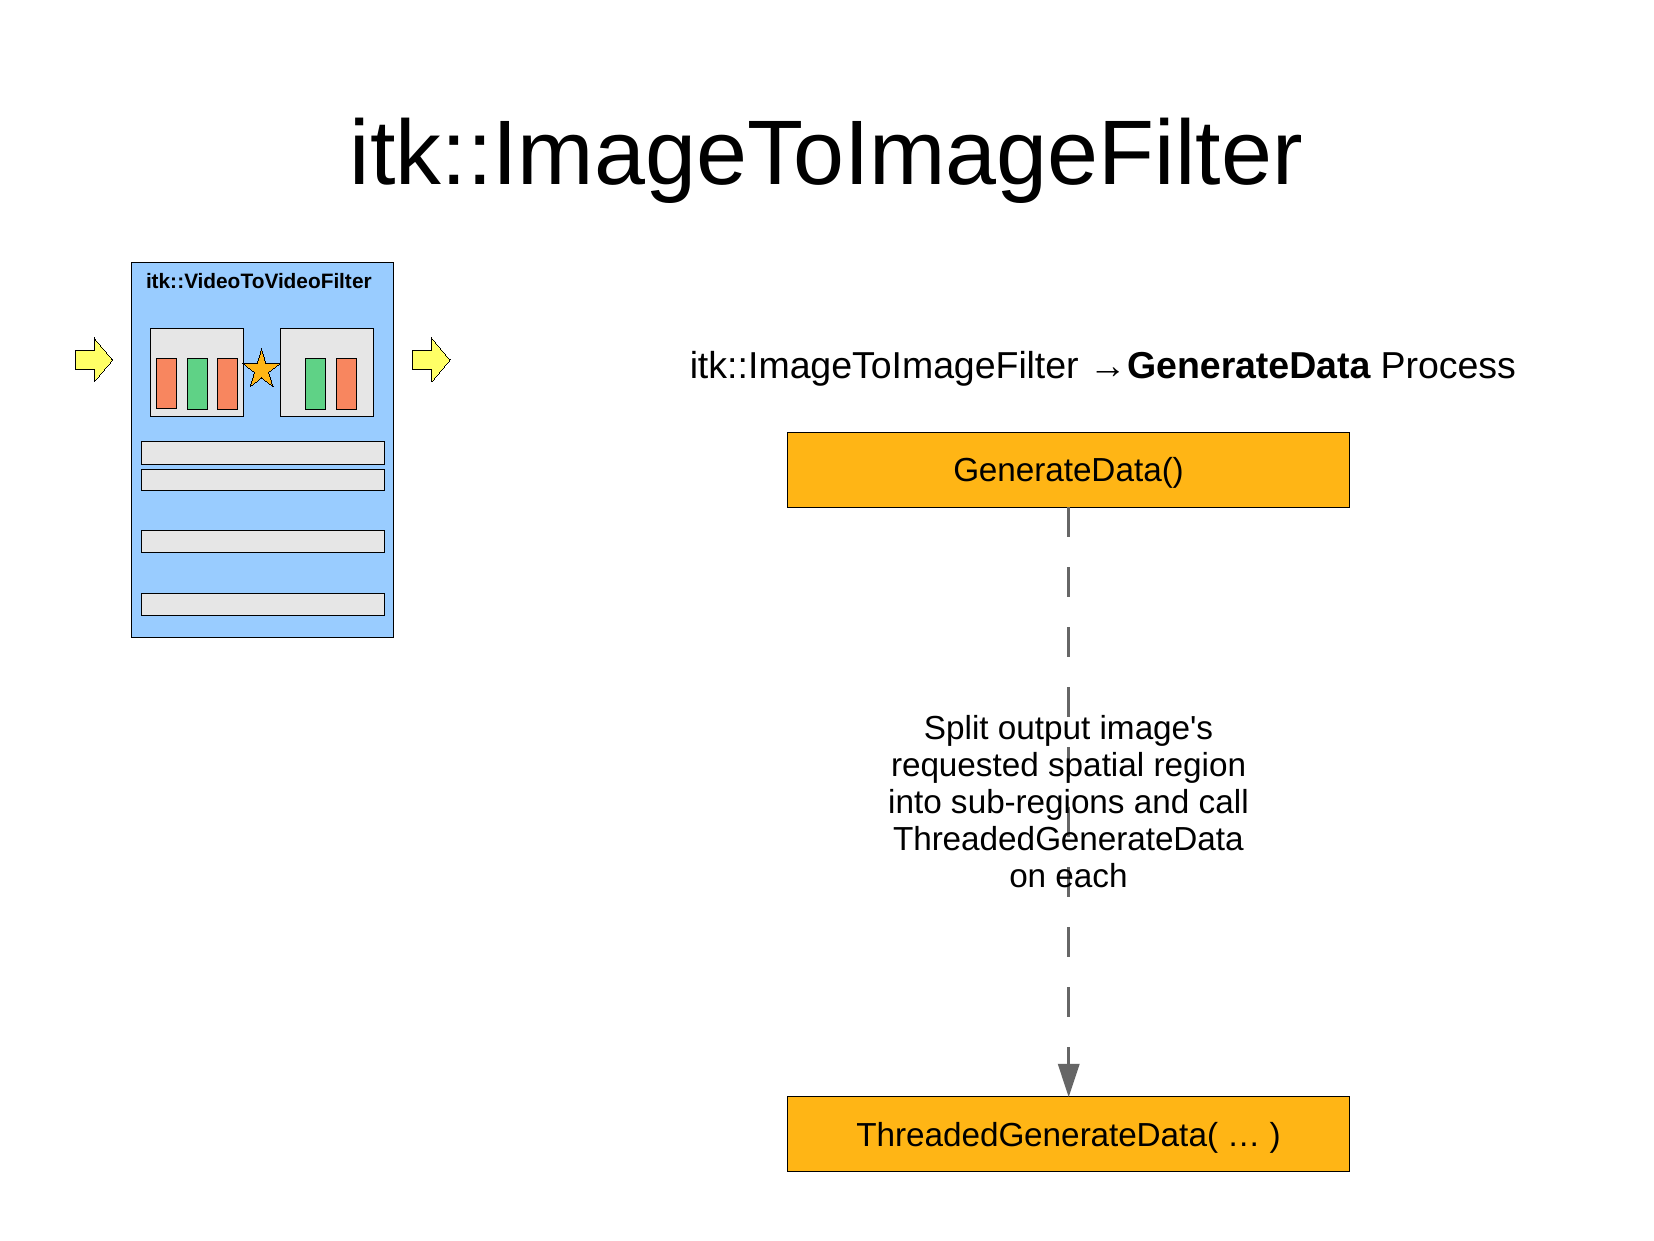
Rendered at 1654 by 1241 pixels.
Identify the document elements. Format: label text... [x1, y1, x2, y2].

text_box [75, 337, 113, 382]
title itk::ImageToImageFilter [82, 49, 1571, 257]
text_box itk::ImageToImageFilter →GenerateData Process [675, 337, 1538, 395]
text_box itk::VideoToVideoFilter [131, 262, 394, 638]
text_box [141, 593, 385, 616]
text_box GenerateData() [787, 432, 1350, 508]
text_box [141, 469, 385, 491]
text_box ThreadedGenerateData( … ) [787, 1096, 1350, 1172]
text_box [412, 337, 451, 382]
text_box [150, 328, 374, 417]
text_box [141, 530, 385, 553]
text_box [141, 441, 385, 465]
